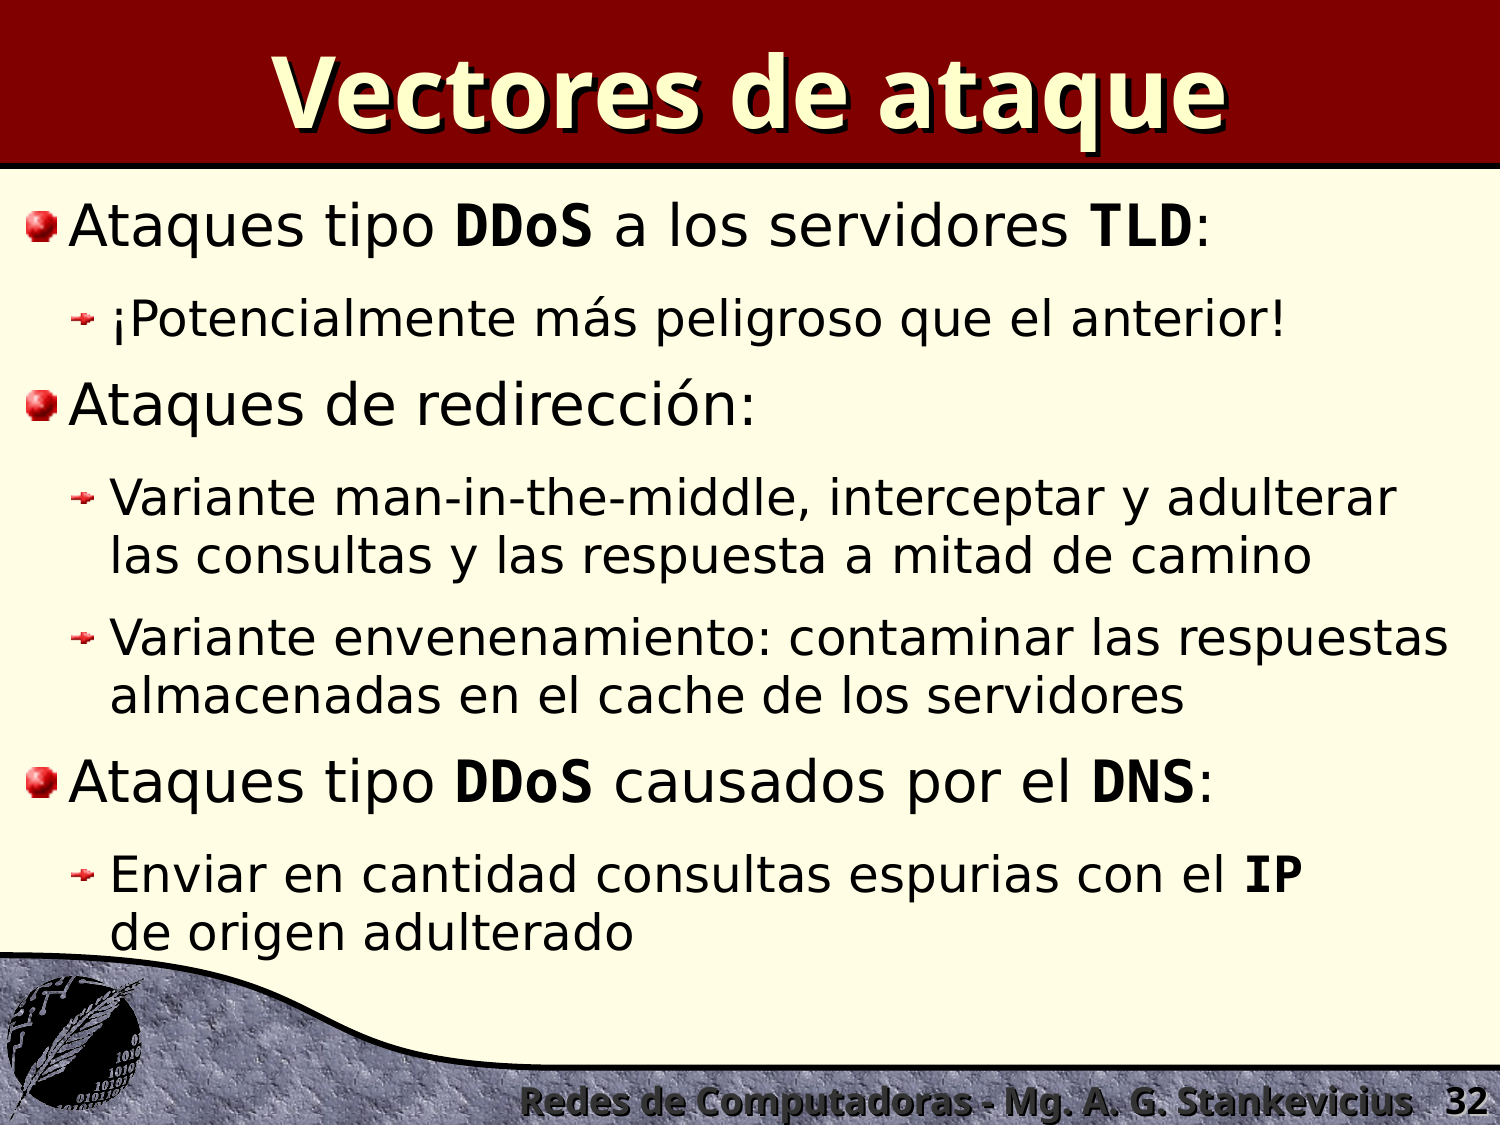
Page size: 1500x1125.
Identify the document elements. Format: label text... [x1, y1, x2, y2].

list Ataques tipo DDoS a los servidores TLD: ¡Potencialmente más peligroso que el anterior! Ataques de redirección: Variante man-in-the-middle, interceptar y adulterar las consultas y las respuesta a mitad de camino Variante envenenamiento: contaminar las respuestas almacenadas en el cache de los servidores Ataques tipo DDoS causados por el DNS: Enviar en cantidad consultas espurias con el IP de origen adulterado [11, 192, 1486, 963]
picture [790, 1100, 795, 1110]
title Vectores de ataque [15, 5, 1485, 160]
picture [1047, 1100, 1054, 1110]
picture [0, 959, 1500, 1125]
